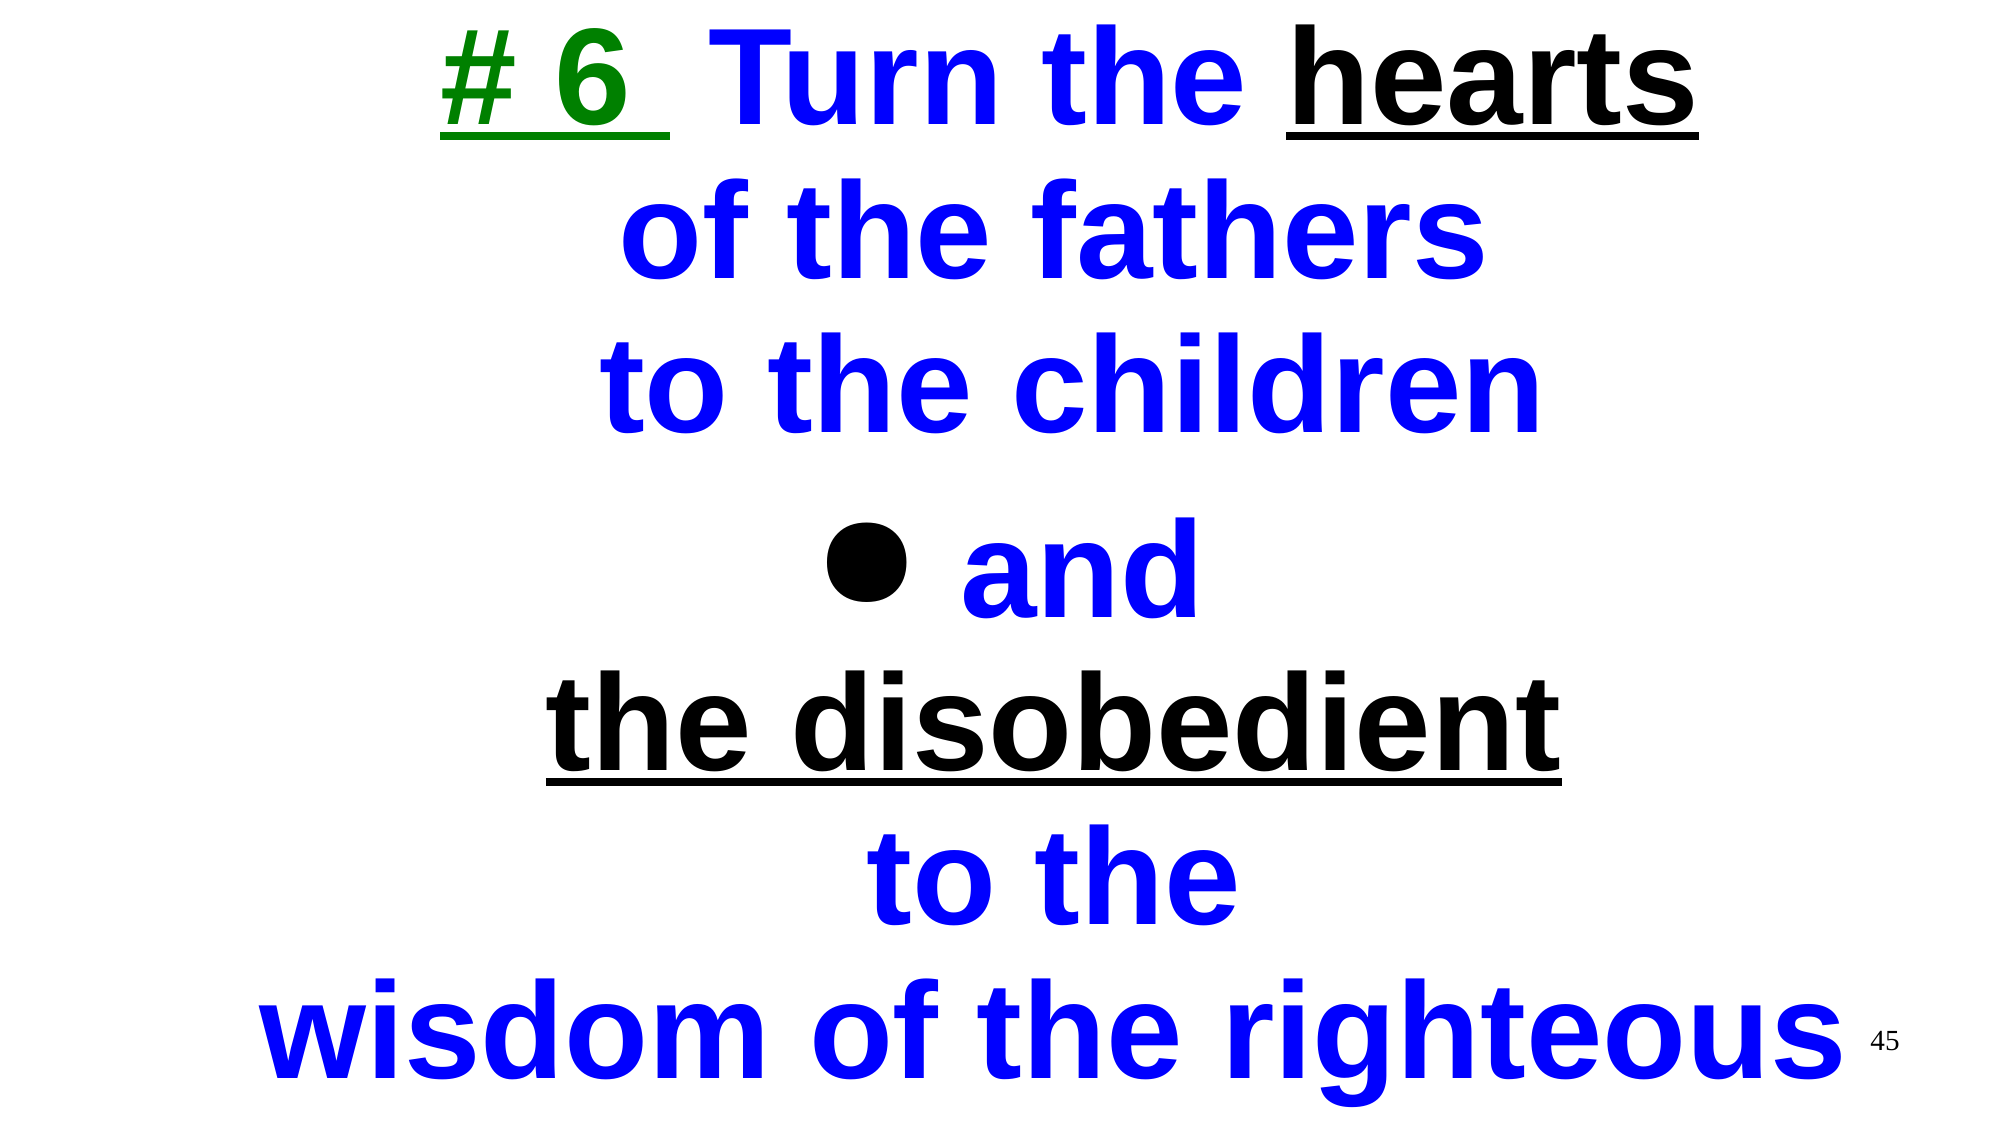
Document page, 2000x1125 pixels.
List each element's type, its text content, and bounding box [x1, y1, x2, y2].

list # 6 Turn the hearts of the fathers to the children and the disobedient to the wisdom of the righteous [0, 0, 1996, 1123]
